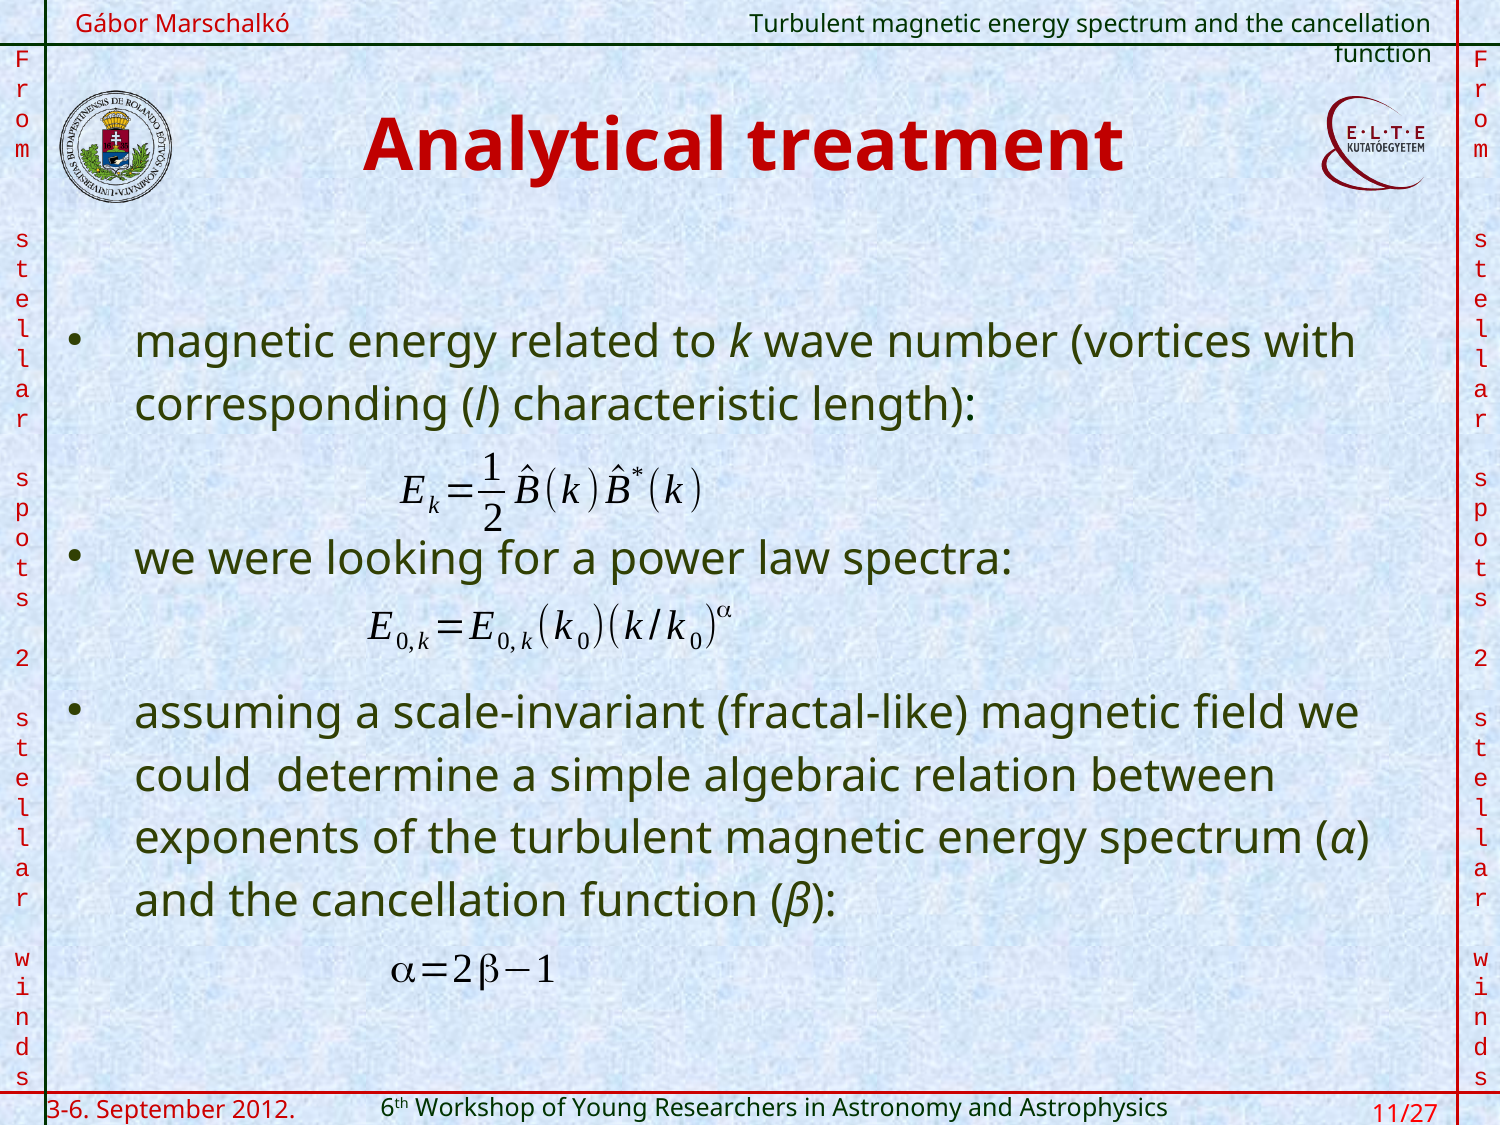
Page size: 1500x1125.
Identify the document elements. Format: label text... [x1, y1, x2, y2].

chart [383, 944, 562, 993]
picture [0, 0, 44, 43]
picture [47, 1094, 1456, 1125]
list magnetic energy related to k wave number (vortices with corresponding (l) characteristic length): we were looking for a power law spectra: assuming a scale-invariant (fractal-like) magnetic field we could determine a simple algebraic relation between exponents of the turbulent magnetic energy spectrum (α) and the cancellation function (β): [29, 301, 1447, 1074]
picture [47, 46, 1456, 1091]
picture [1459, 0, 1500, 43]
picture [47, 0, 1456, 43]
picture [0, 46, 44, 1091]
picture [1459, 1094, 1500, 1125]
text_box Analytical treatment [349, 90, 1141, 194]
picture [1459, 46, 1500, 1091]
chart [358, 602, 739, 655]
picture [0, 1094, 44, 1125]
chart [390, 442, 709, 543]
